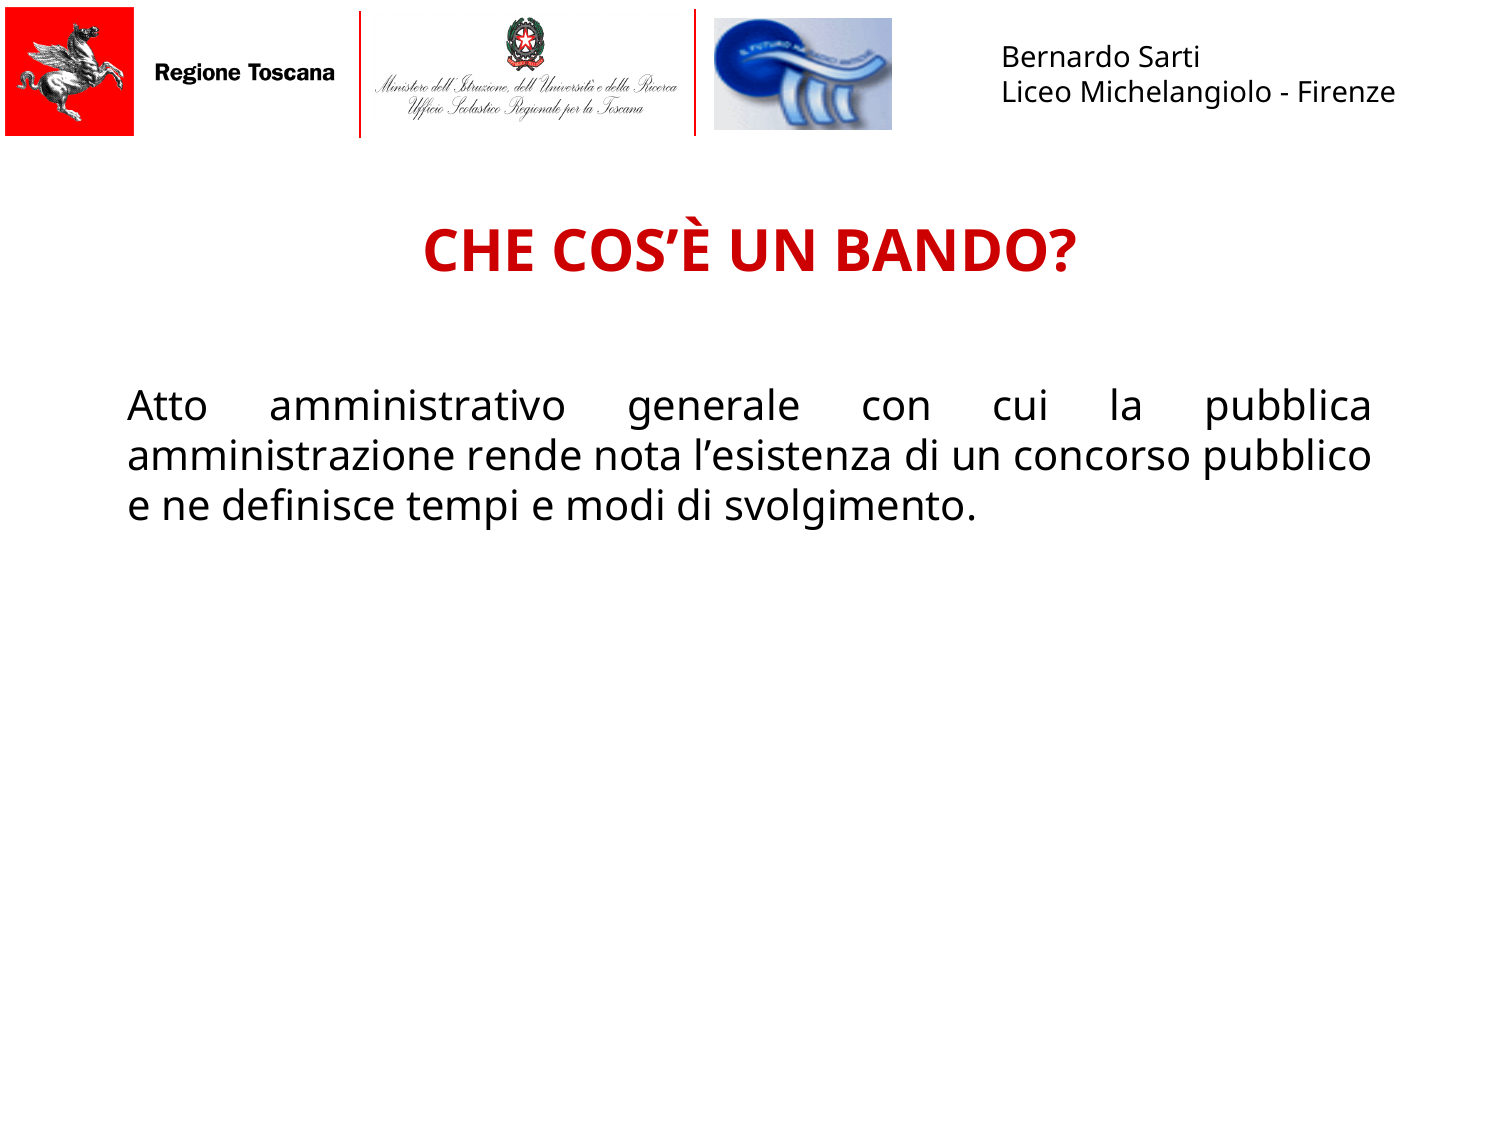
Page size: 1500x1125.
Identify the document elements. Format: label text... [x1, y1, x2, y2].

text_box Bernardo Sarti Liceo Michelangiolo - Firenze [986, 30, 1447, 117]
picture [714, 19, 892, 130]
text_box CHE COS’È UN BANDO? Atto amministrativo generale con cui la pubblica amministrazione rende nota l’esistenza di un concorso pubblico e ne definisce tempi e modi di svolgimento. [112, 160, 1388, 672]
picture [5, 7, 337, 136]
picture [372, 12, 680, 126]
